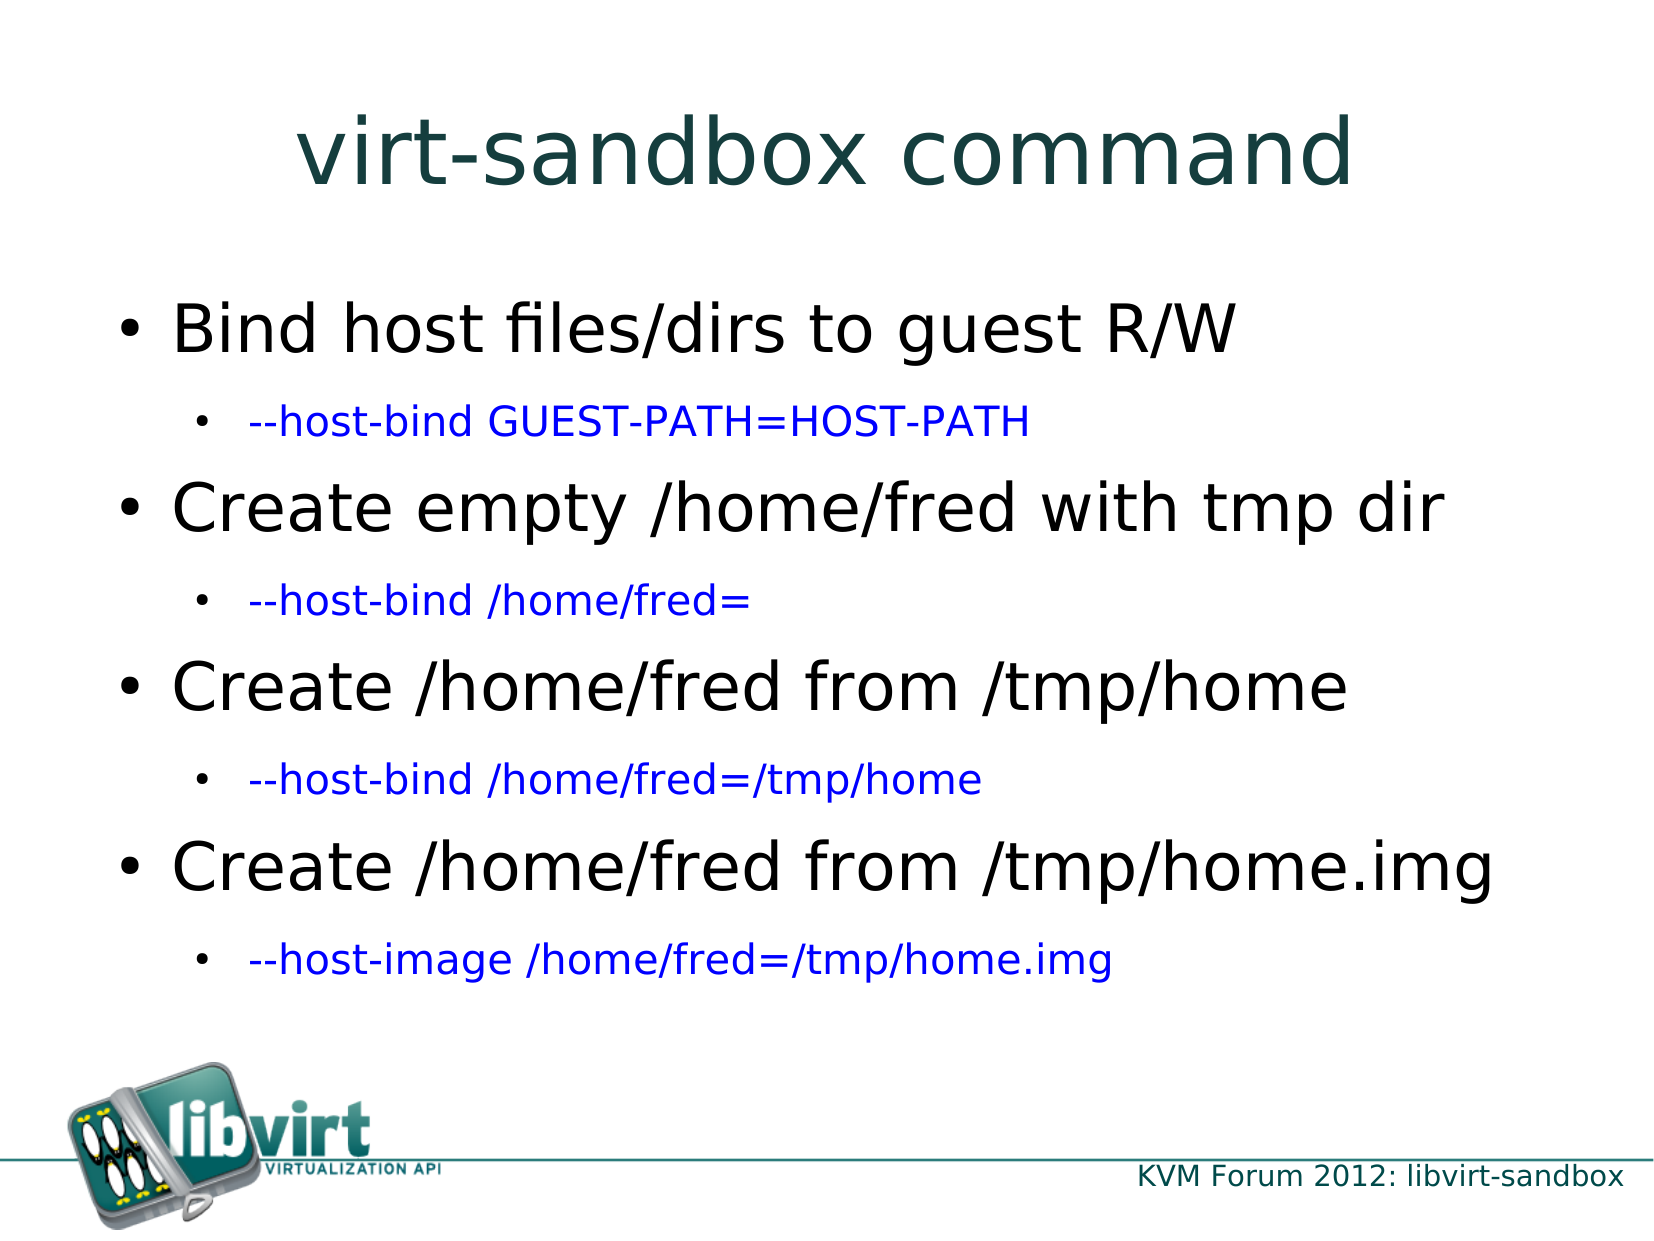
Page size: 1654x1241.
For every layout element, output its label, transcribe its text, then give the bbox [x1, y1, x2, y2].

list Bind host files/dirs to guest R/W --host-bind GUEST-PATH=HOST-PATH Create empty /home/fred with tmp dir --host-bind /home/fred= Create /home/fred from /tmp/home --host-bind /home/fred=/tmp/home Create /home/fred from /tmp/home.img --host-image /home/fred=/tmp/home.img [82, 290, 1571, 1062]
text_box KVM Forum 2012: libvirt-sandbox [1122, 1151, 1654, 1211]
picture [0, 1062, 1654, 1230]
title virt-sandbox command [82, 49, 1571, 257]
